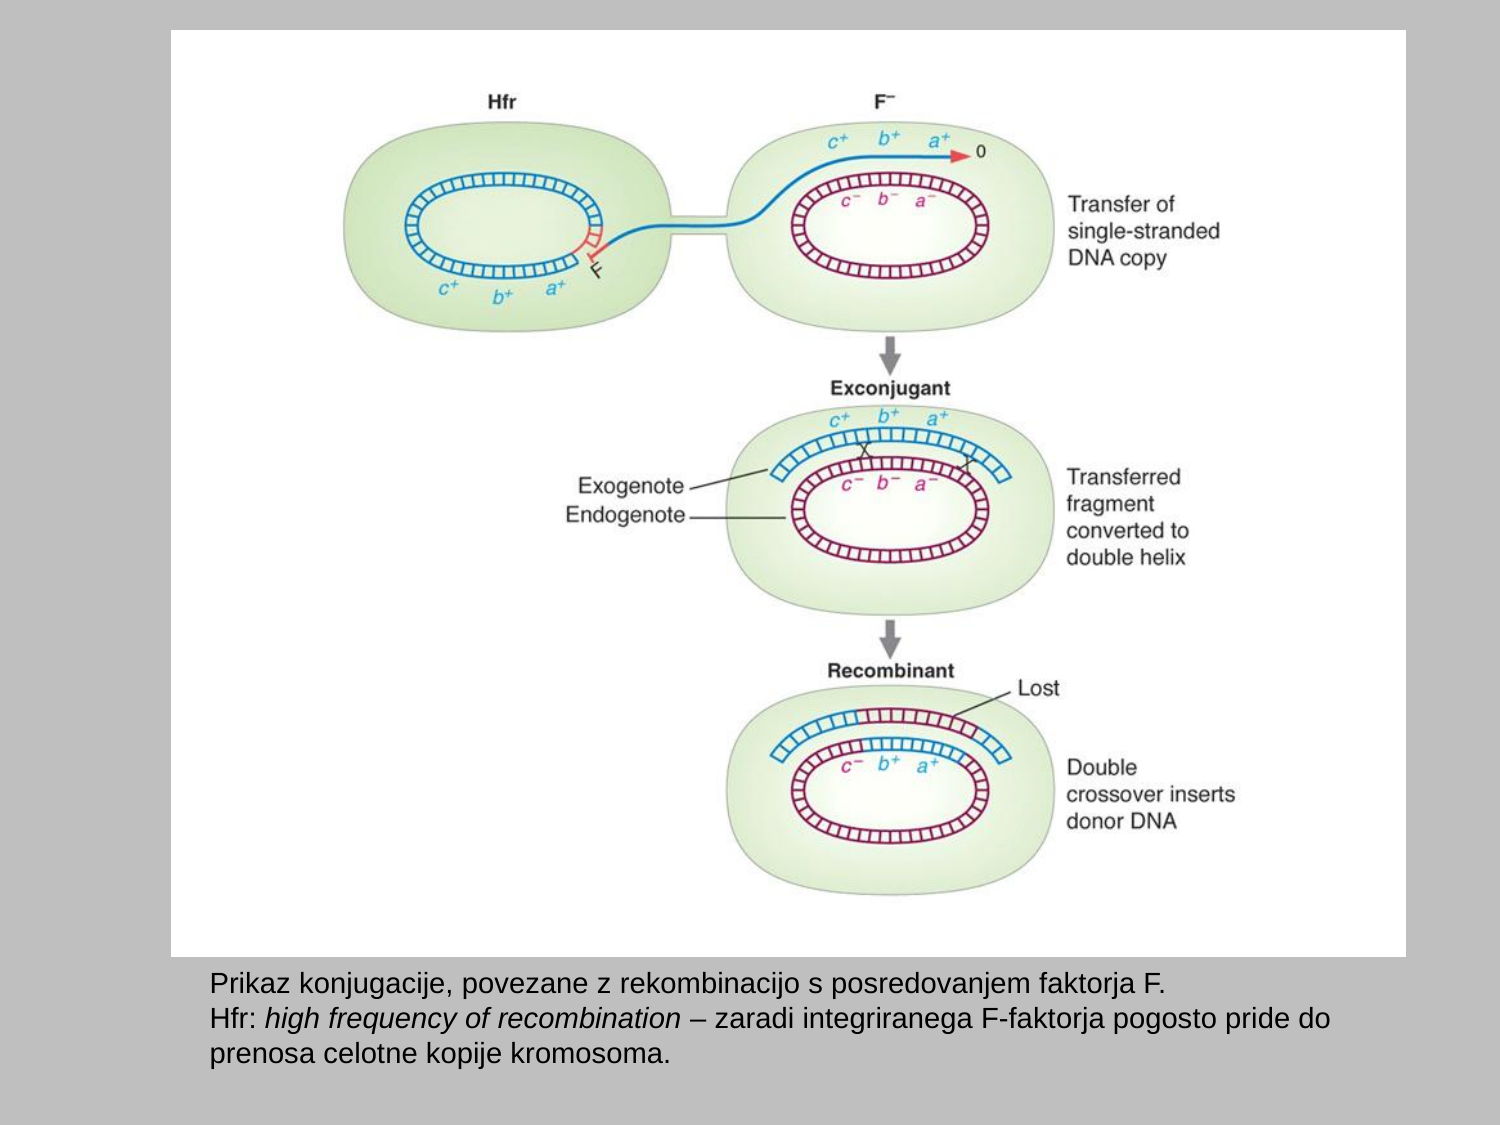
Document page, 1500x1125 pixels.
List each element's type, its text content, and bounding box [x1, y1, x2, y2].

text_box Prikaz konjugacije, povezane z rekombinacijo s posredovanjem faktorja F. Hfr: high frequency of recombination – zaradi integriranega F-faktorja pogosto pride do prenosa celotne kopije kromosoma. [194, 957, 1406, 1077]
picture [171, 30, 1406, 957]
